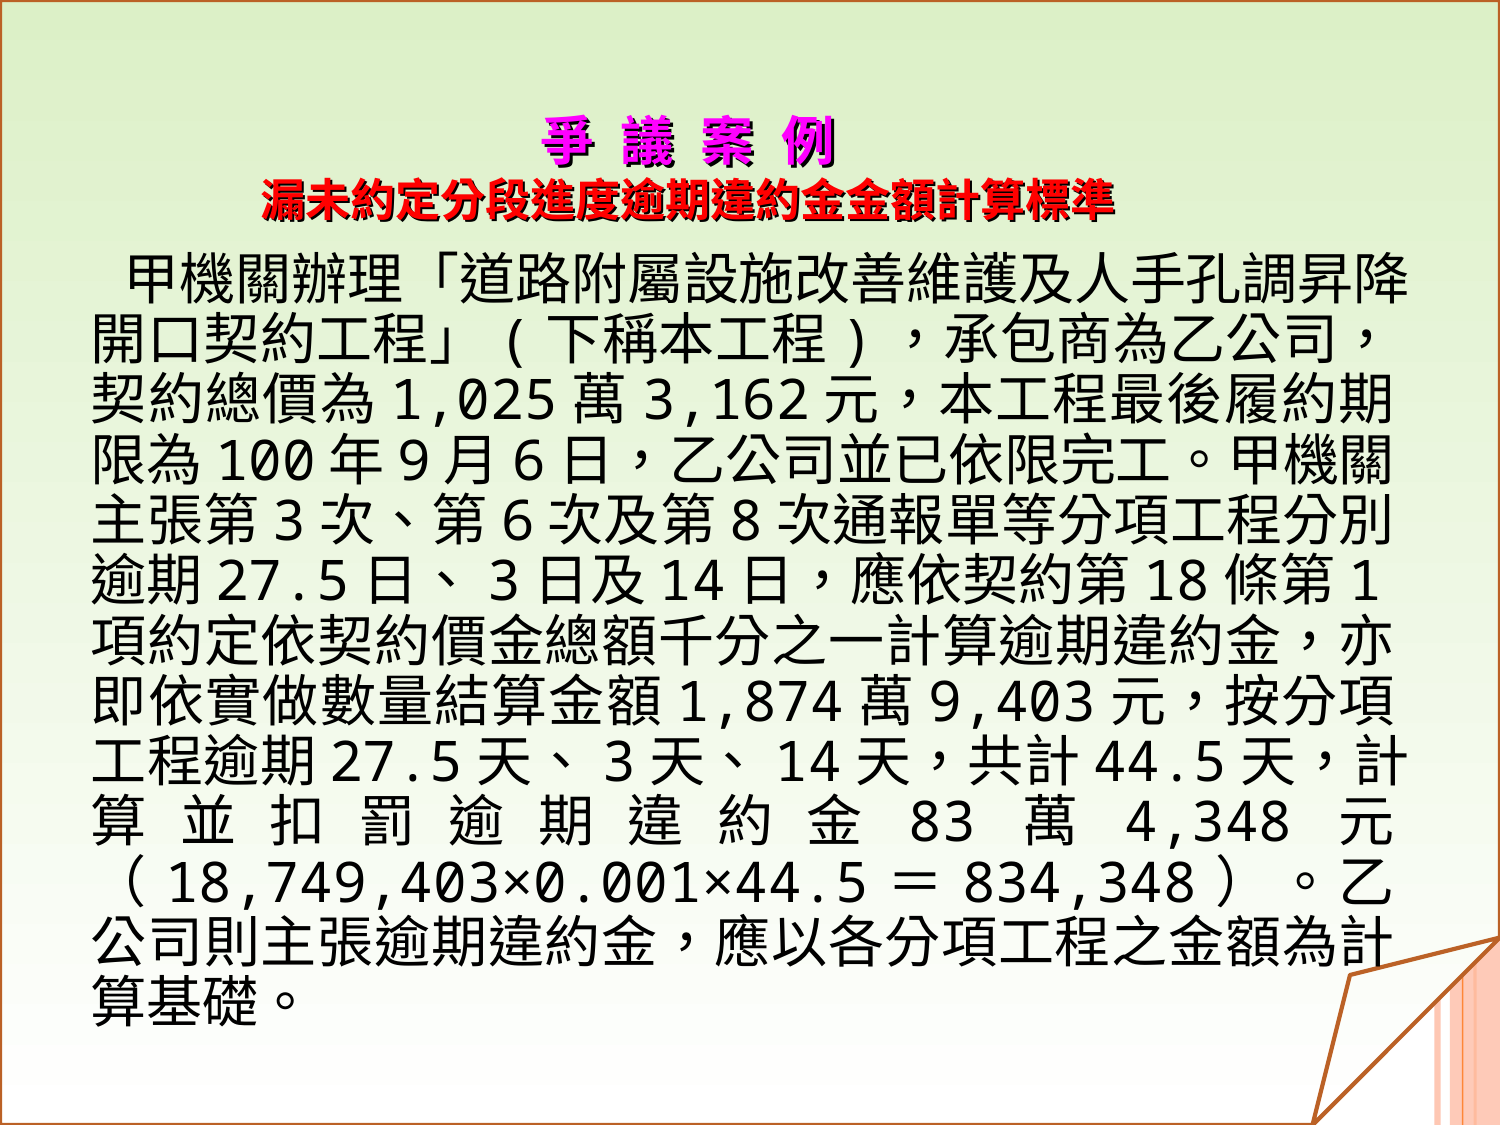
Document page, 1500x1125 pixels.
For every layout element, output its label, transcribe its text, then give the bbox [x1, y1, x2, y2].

title 爭 議 案 例 漏未約定分段進度逾期違約金金額計算標準 [75, 45, 1300, 233]
text_box [0, 0, 1500, 1125]
list 甲機關辦理「道路附屬設施改善維護及人手孔調昇降開口契約工程」(下稱本工程)，承包商為乙公司，契約總價為1,025萬3,162元，本工程最後履約期限為100年9月6日，乙公司並已依限完工。甲機關主張第3次、第6次及第8次通報單等分項工程分別逾期27.5日、3日及14日，應依契約第18條第1項約定依契約價金總額千分之一計算逾期違約金，亦即依實做數量結算金額1,874萬9,403元，按分項工程逾期27.5天、3天、14天，共計44.5天，計算並扣罰逾期違約金83萬4,348元（18,749,403×0.001×44.5＝834,348）。乙公司則主張逾期違約金，應以各分項工程之金額為計算基礎。 [75, 243, 1425, 1044]
